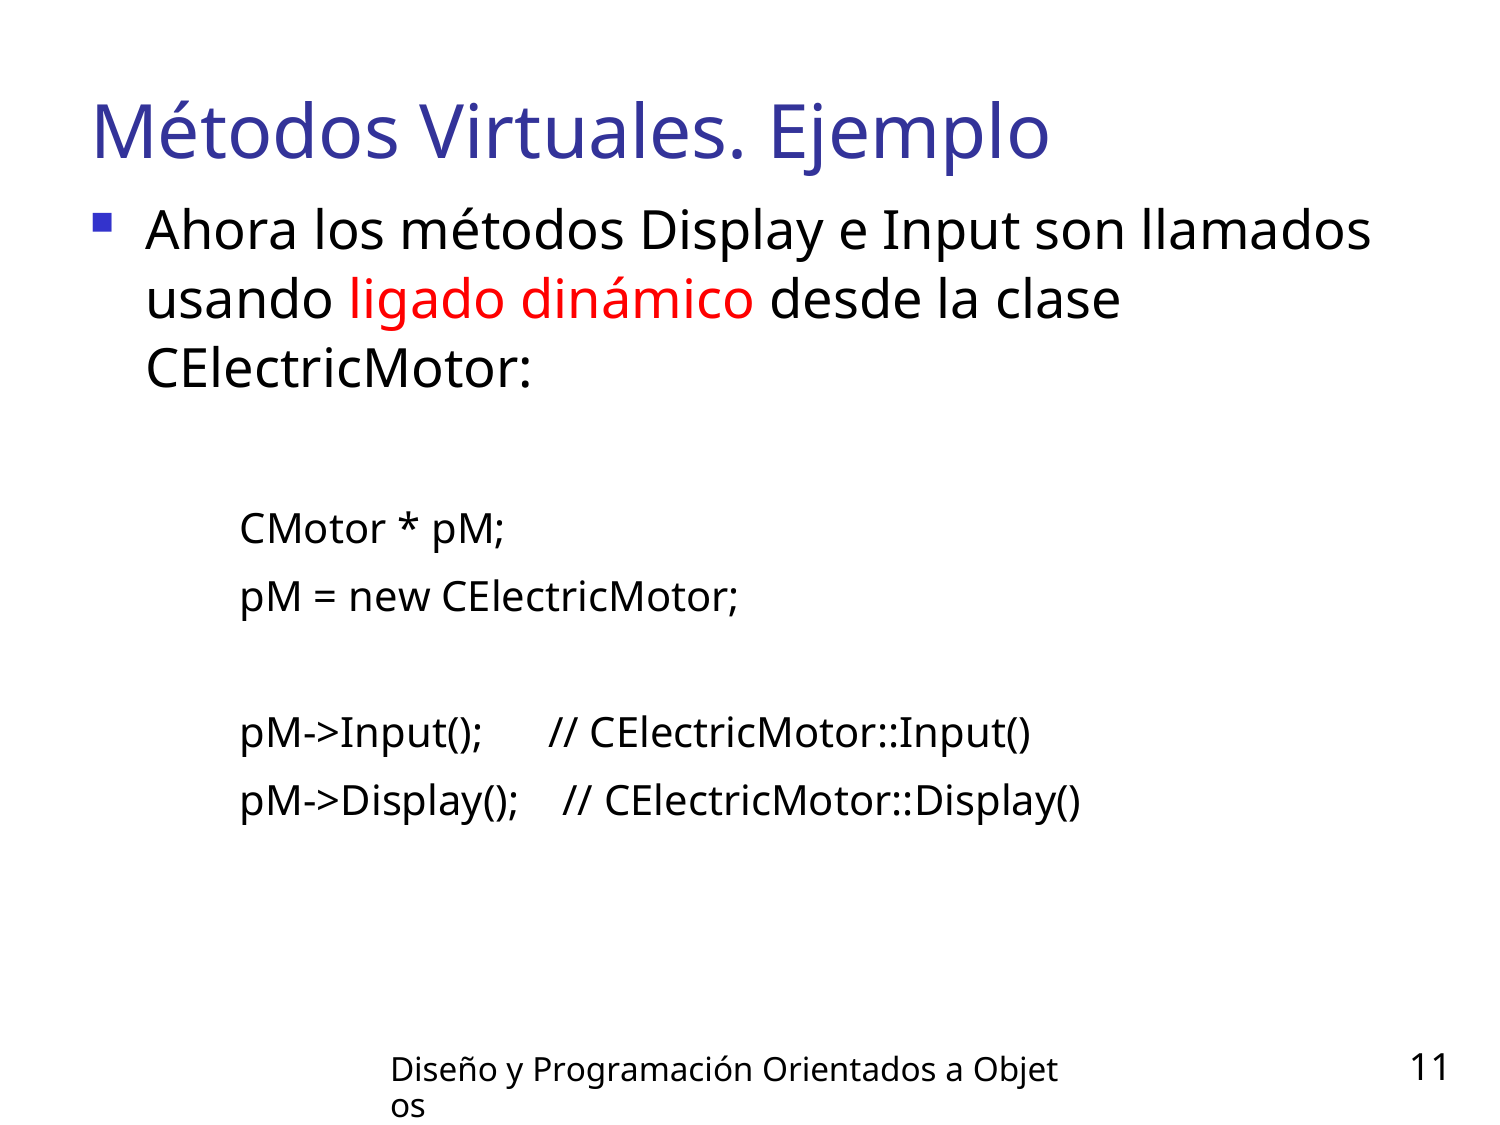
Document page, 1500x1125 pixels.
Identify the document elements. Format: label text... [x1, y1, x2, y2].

title Métodos Virtuales. Ejemplo [75, 10, 1466, 188]
list Ahora los métodos Display e Input son llamados usando ligado dinámico desde la clase CElectricMotor: CMotor * pM; pM = new CElectricMotor; pM->Input(); // CElectricMotor::Input()‏ pM->Display(); // CElectricMotor::Display()‏ [75, 187, 1462, 1028]
